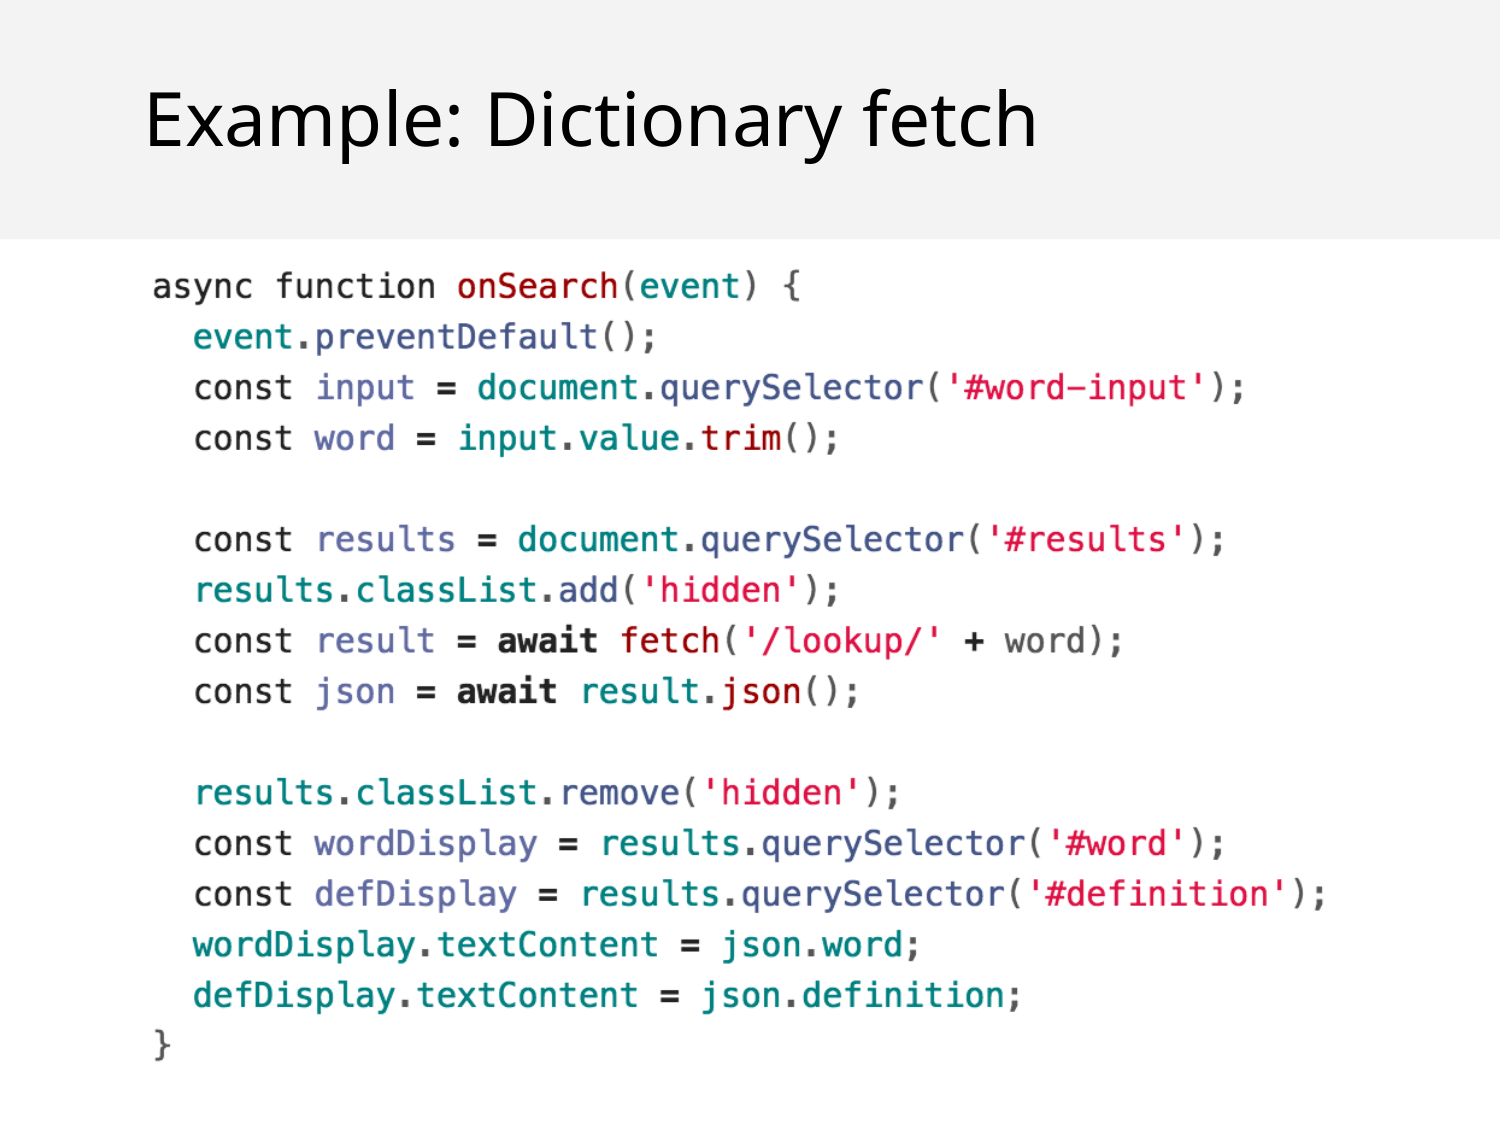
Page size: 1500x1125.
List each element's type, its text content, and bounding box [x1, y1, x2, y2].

picture [128, 245, 1345, 1106]
title Example: Dictionary fetch [128, 56, 1372, 183]
